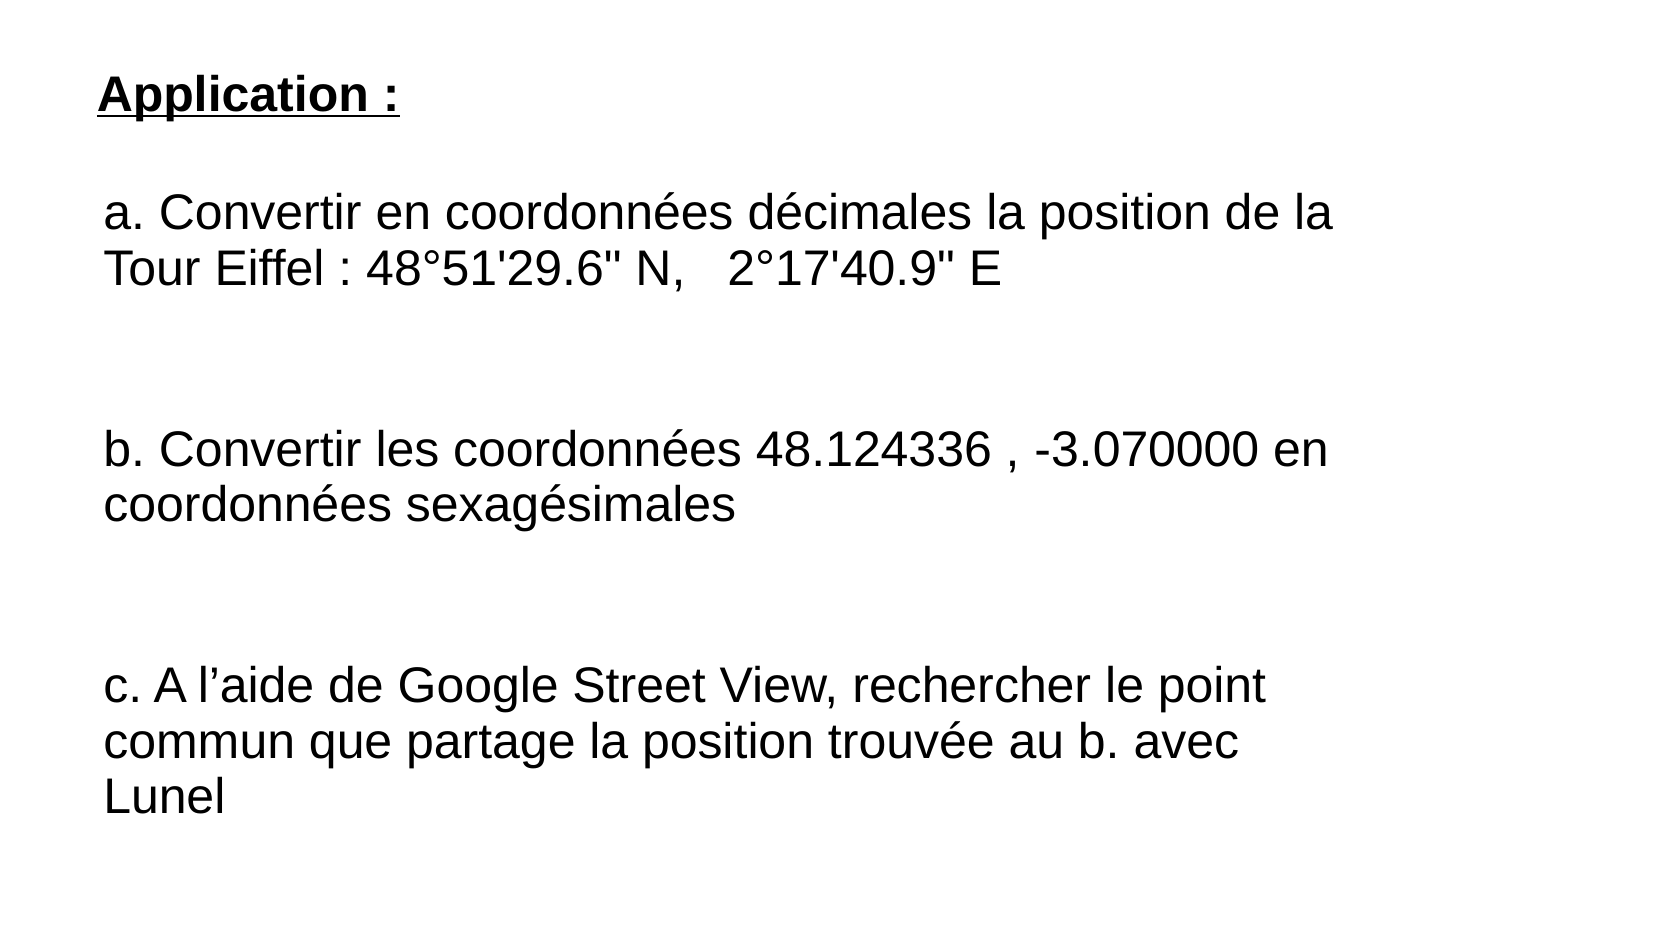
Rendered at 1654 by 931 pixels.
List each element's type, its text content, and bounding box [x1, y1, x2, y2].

text_box c. A l’aide de Google Street View, rechercher le point commun que partage la position trouvée au b. avec Lunel [88, 649, 1388, 832]
text_box Application : [82, 59, 415, 130]
text_box a. Convertir en coordonnées décimales la position de la Tour Eiffel : 48°51'29.6" N, 2°17'40.9" E [88, 177, 1388, 304]
text_box b. Convertir les coordonnées 48.124336 , -3.070000 en coordonnées sexagésimales [88, 413, 1388, 540]
